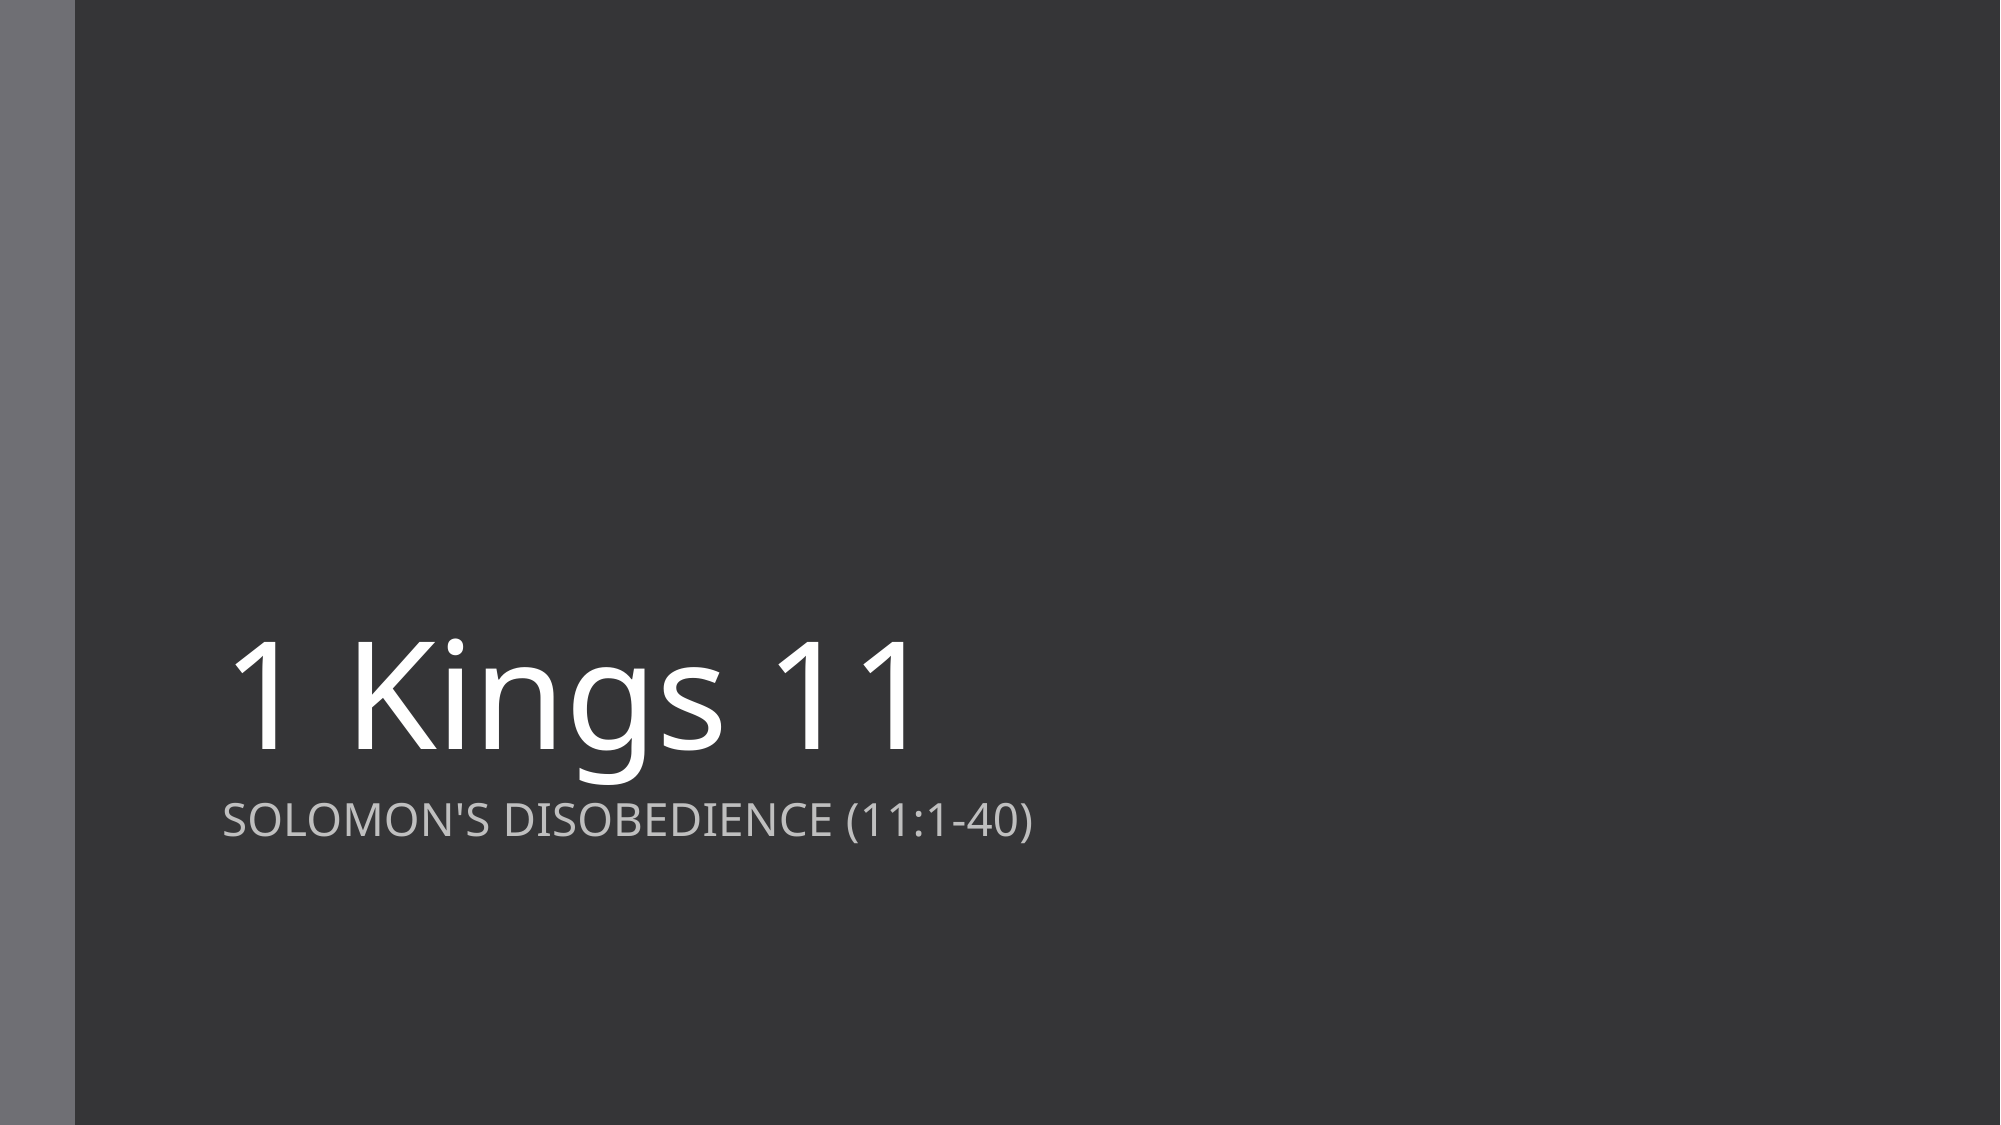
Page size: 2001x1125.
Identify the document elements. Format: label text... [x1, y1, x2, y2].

subtitle SOLOMON'S DISOBEDIENCE (11:1-40) [206, 787, 1752, 1066]
title 1 Kings 11 [206, 124, 1752, 787]
